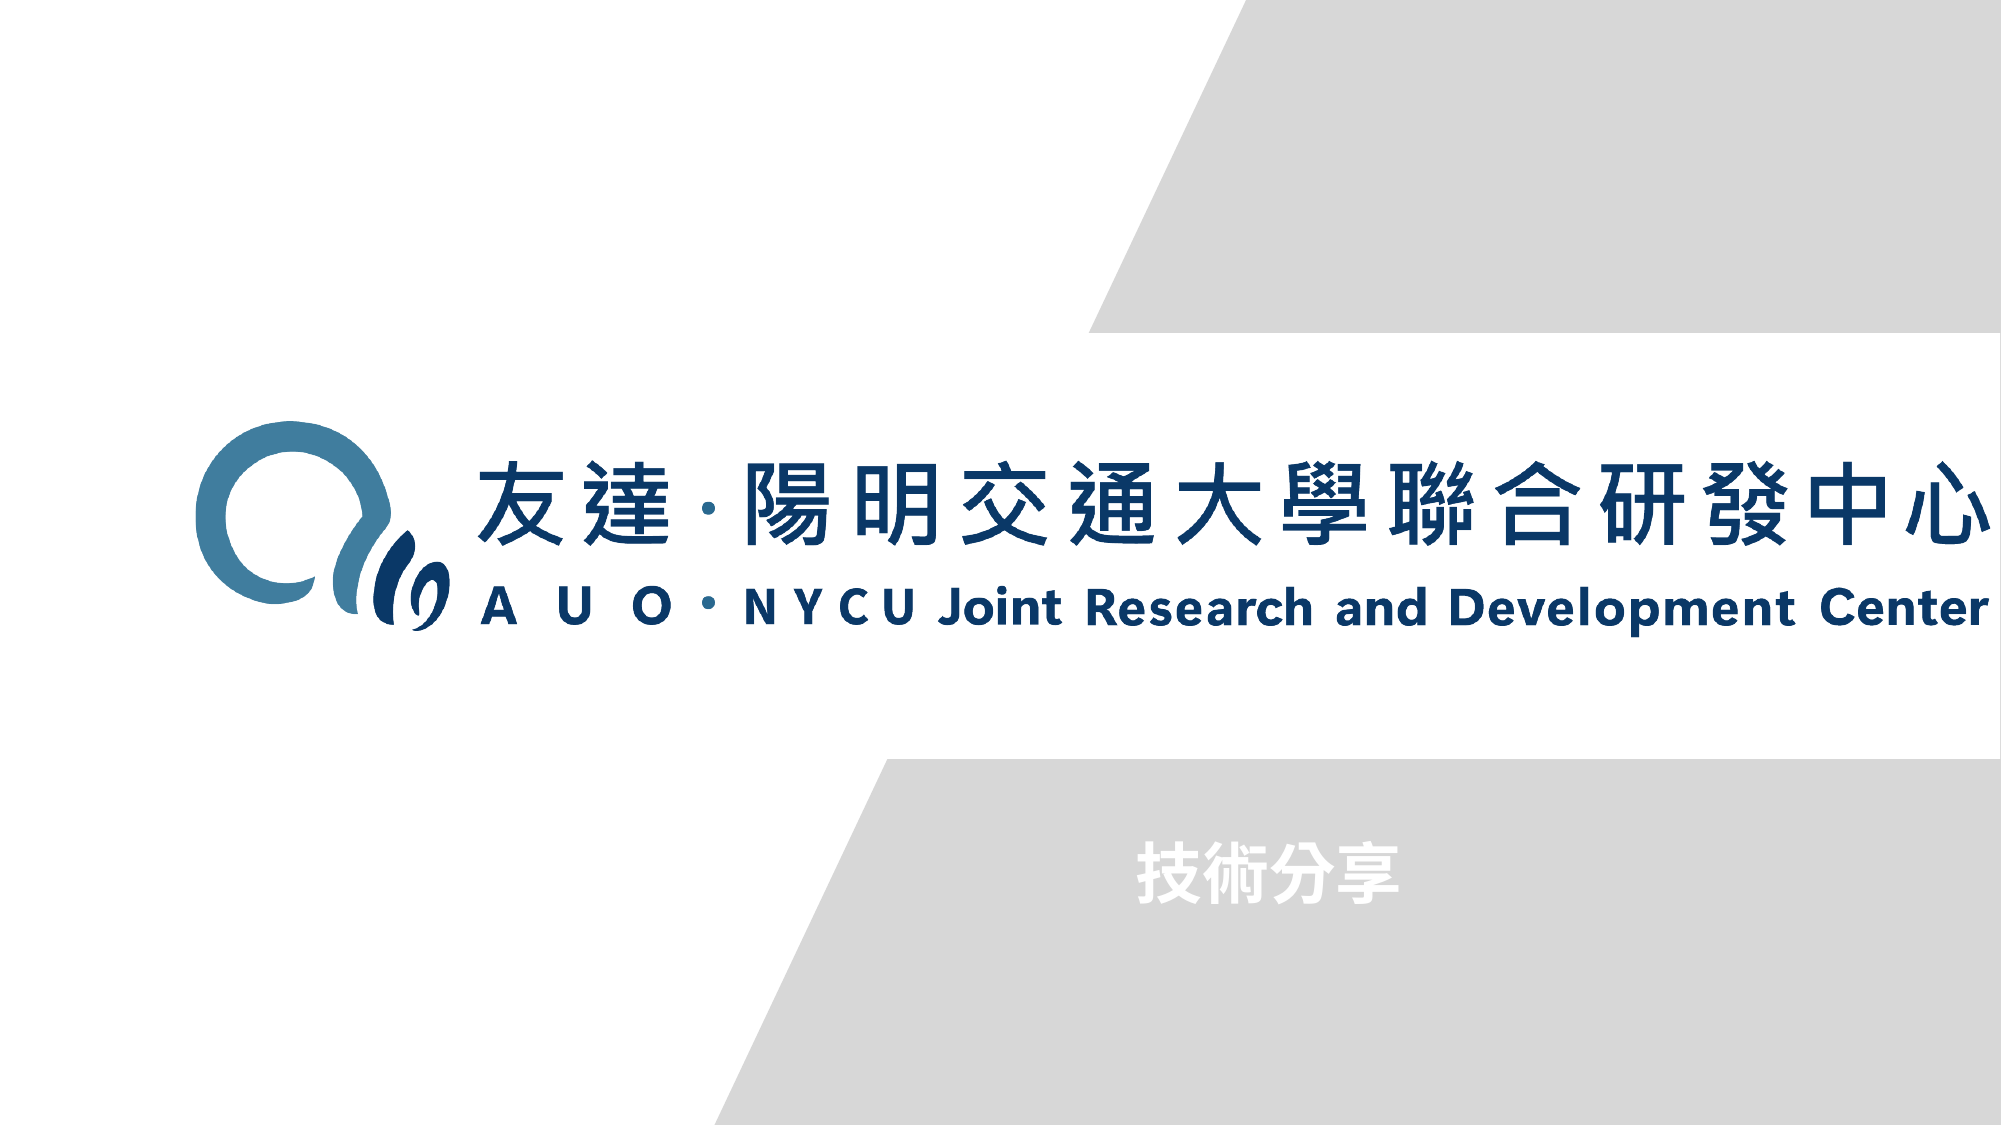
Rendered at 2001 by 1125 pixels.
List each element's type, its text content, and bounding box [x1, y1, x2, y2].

text_box 技術分享 [1120, 824, 1421, 921]
